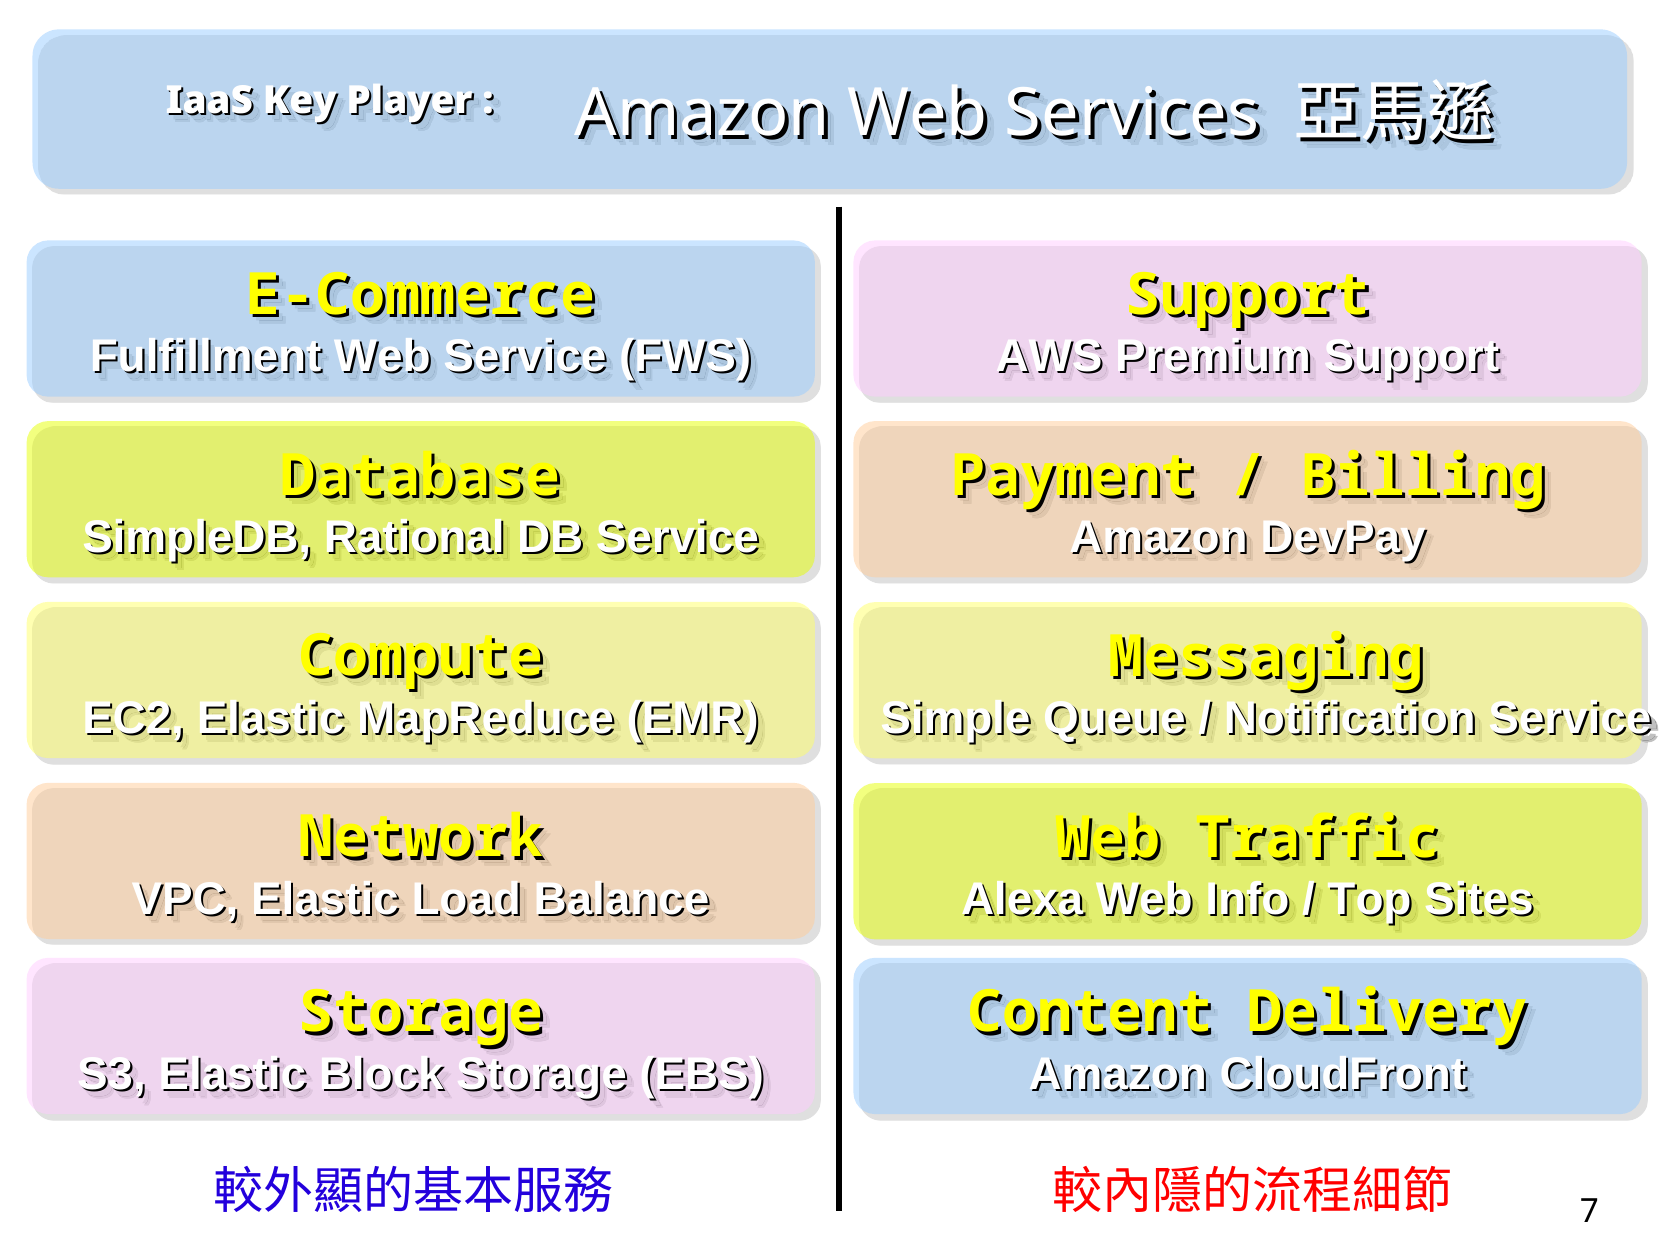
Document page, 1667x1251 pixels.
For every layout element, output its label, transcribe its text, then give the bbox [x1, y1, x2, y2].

text_box Web Traffic Alexa Web Info / Top Sites [853, 783, 1642, 940]
text_box Database SimpleDB, Rational DB Service [26, 421, 815, 578]
text_box IaaS Key Player : Amazon Web Services 亞馬遜 [32, 29, 1628, 189]
text_box 較外顯的基本服務 [118, 1151, 709, 1227]
text_box Network VPC, Elastic Load Balance [26, 782, 815, 940]
text_box Compute EC2, Elastic MapReduce (EMR) [26, 601, 815, 759]
text_box Support AWS Premium Support [853, 240, 1642, 397]
text_box Content Delivery Amazon CloudFront [853, 957, 1642, 1115]
text_box Storage S3, Elastic Block Storage (EBS) [26, 957, 815, 1115]
text_box Payment / Billing Amazon DevPay [853, 421, 1642, 578]
text_box 較內隱的流程細節 [956, 1151, 1548, 1227]
text_box Messaging Simple Queue / Notification Service [853, 602, 1642, 759]
text_box E-Commerce Fulfillment Web Service (FWS) [26, 240, 815, 397]
